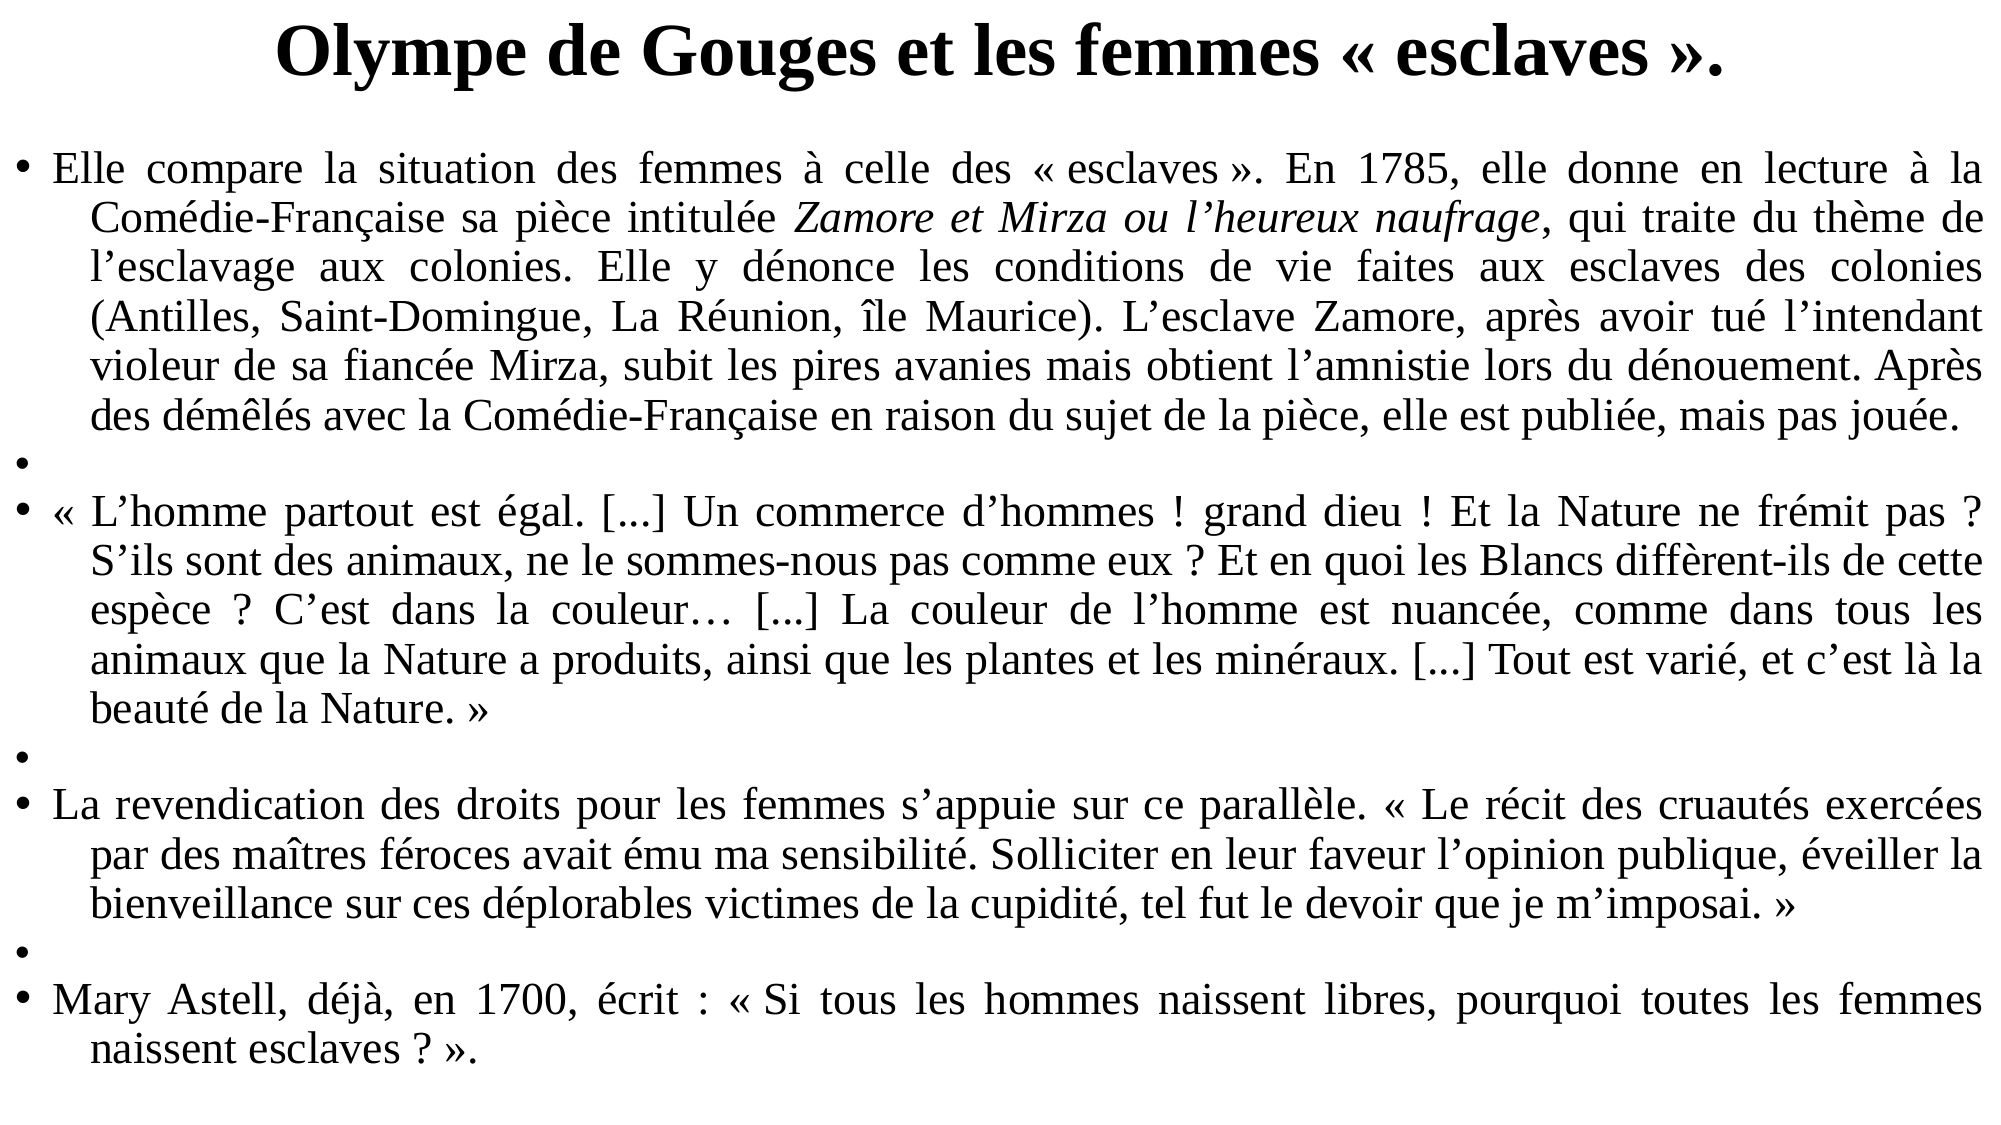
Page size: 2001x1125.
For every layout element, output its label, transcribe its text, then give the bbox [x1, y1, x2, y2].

list Elle compare la situation des femmes à celle des « esclaves ». En 1785, elle donne en lecture à la Comédie-Française sa pièce intitulée Zamore et Mirza ou l’heureux naufrage, qui traite du thème de l’esclavage aux colonies. Elle y dénonce les conditions de vie faites aux esclaves des colonies (Antilles, Saint-Domingue, La Réunion, île Maurice). L’esclave Zamore, après avoir tué l’intendant violeur de sa fiancée Mirza, subit les pires avanies mais obtient l’amnistie lors du dénouement. Après des démêlés avec la Comédie-Française en raison du sujet de la pièce, elle est publiée, mais pas jouée. « L’homme partout est égal. [...] Un commerce d’hommes ! grand dieu ! Et la Nature ne frémit pas ? S’ils sont des animaux, ne le sommes-nous pas comme eux ? Et en quoi les Blancs diffèrent-ils de cette espèce ? C’est dans la couleur… [...] La couleur de l’homme est nuancée, comme dans tous les animaux que la Nature a produits, ainsi que les plantes et les minéraux. [...] Tout est varié, et c’est là la beauté de la Nature. » La revendication des droits pour les femmes s’appuie sur ce parallèle. « Le récit des cruautés exercées par des maîtres féroces avait ému ma sensibilité. Solliciter en leur faveur l’opinion publique, éveiller la bienveillance sur ces déplorables victimes de la cupidité, tel fut le devoir que je m’imposai. » Mary Astell, déjà, en 1700, écrit : « Si tous les hommes naissent libres, pourquoi toutes les femmes naissent esclaves ? ». [0, 136, 2000, 1125]
title Olympe de Gouges et les femmes « esclaves ». [0, 0, 2000, 102]
